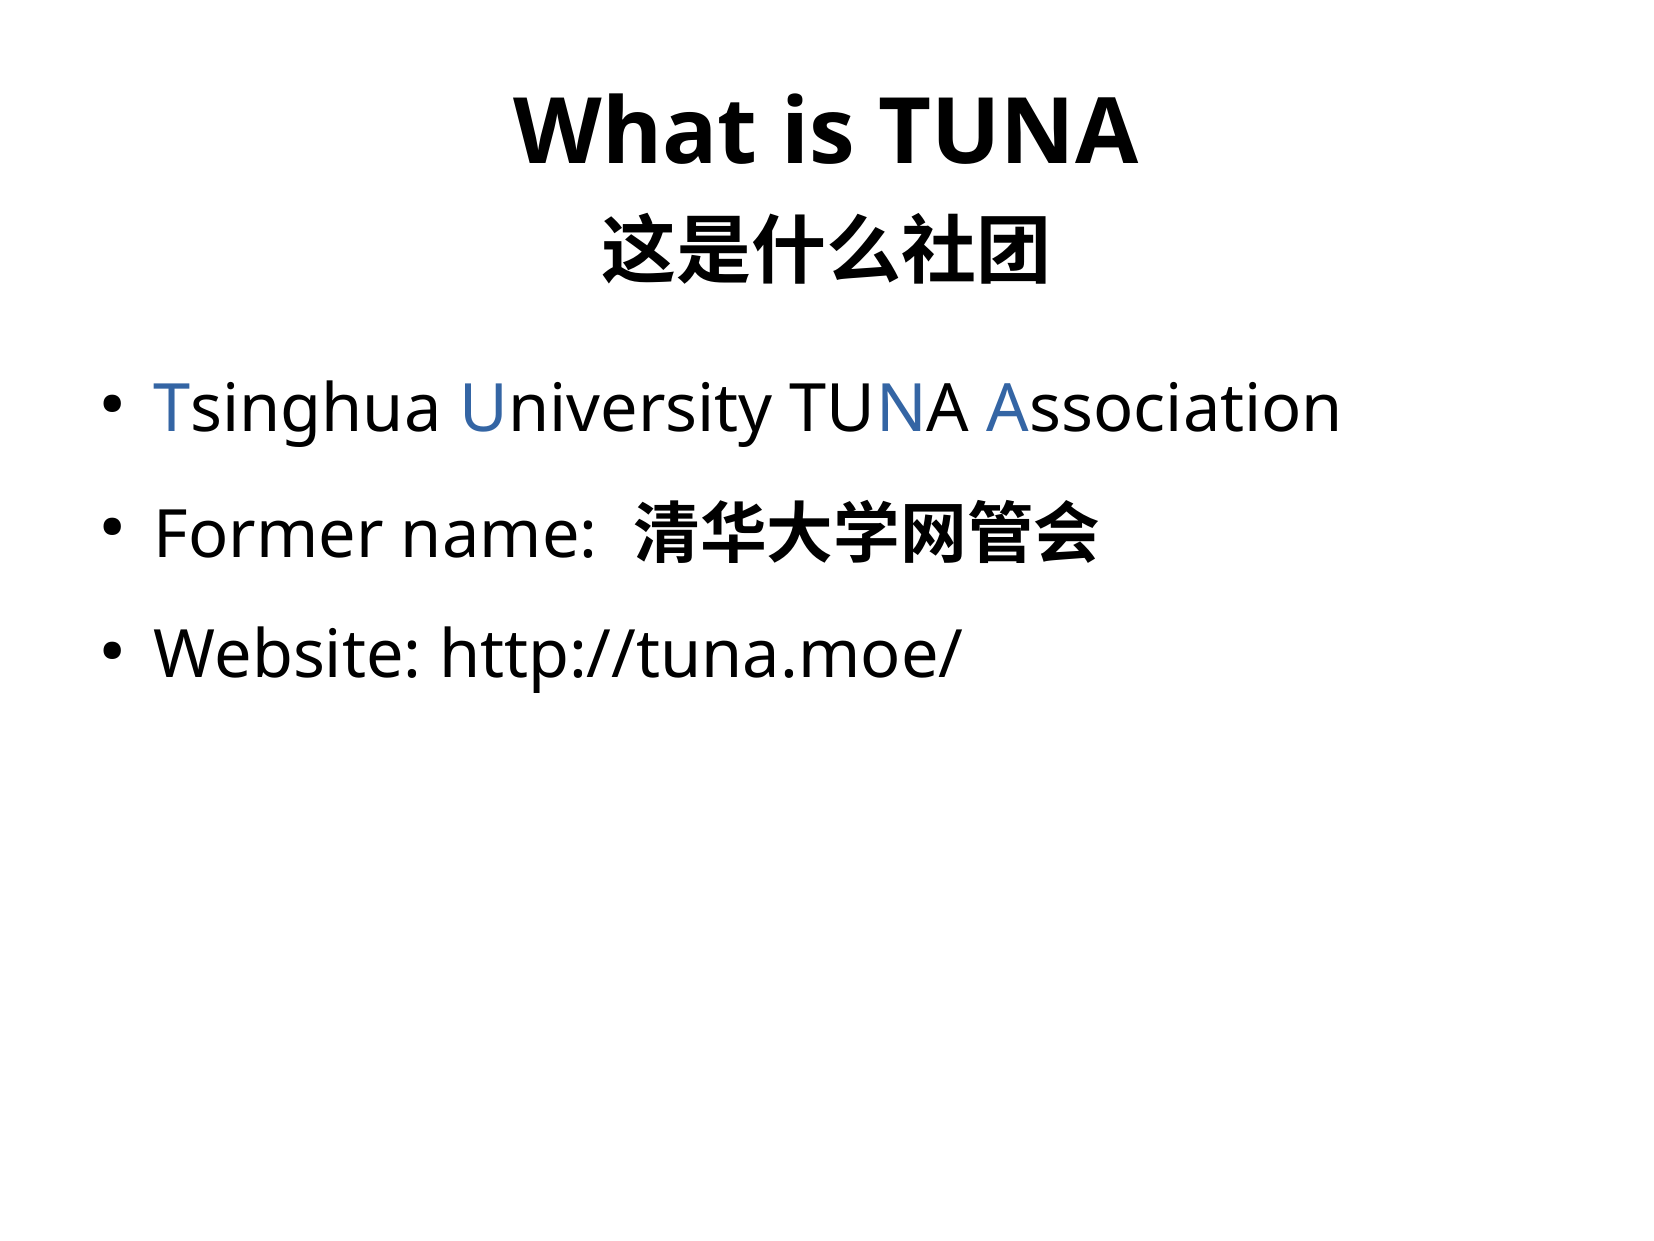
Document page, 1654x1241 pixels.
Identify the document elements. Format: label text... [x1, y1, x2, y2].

list Tsinghua University TUNA Association Former name: 清华大学网管会 Website: http://tuna.moe/ [82, 360, 1571, 1010]
title What is TUNA 这是什么社团 [82, 49, 1571, 316]
